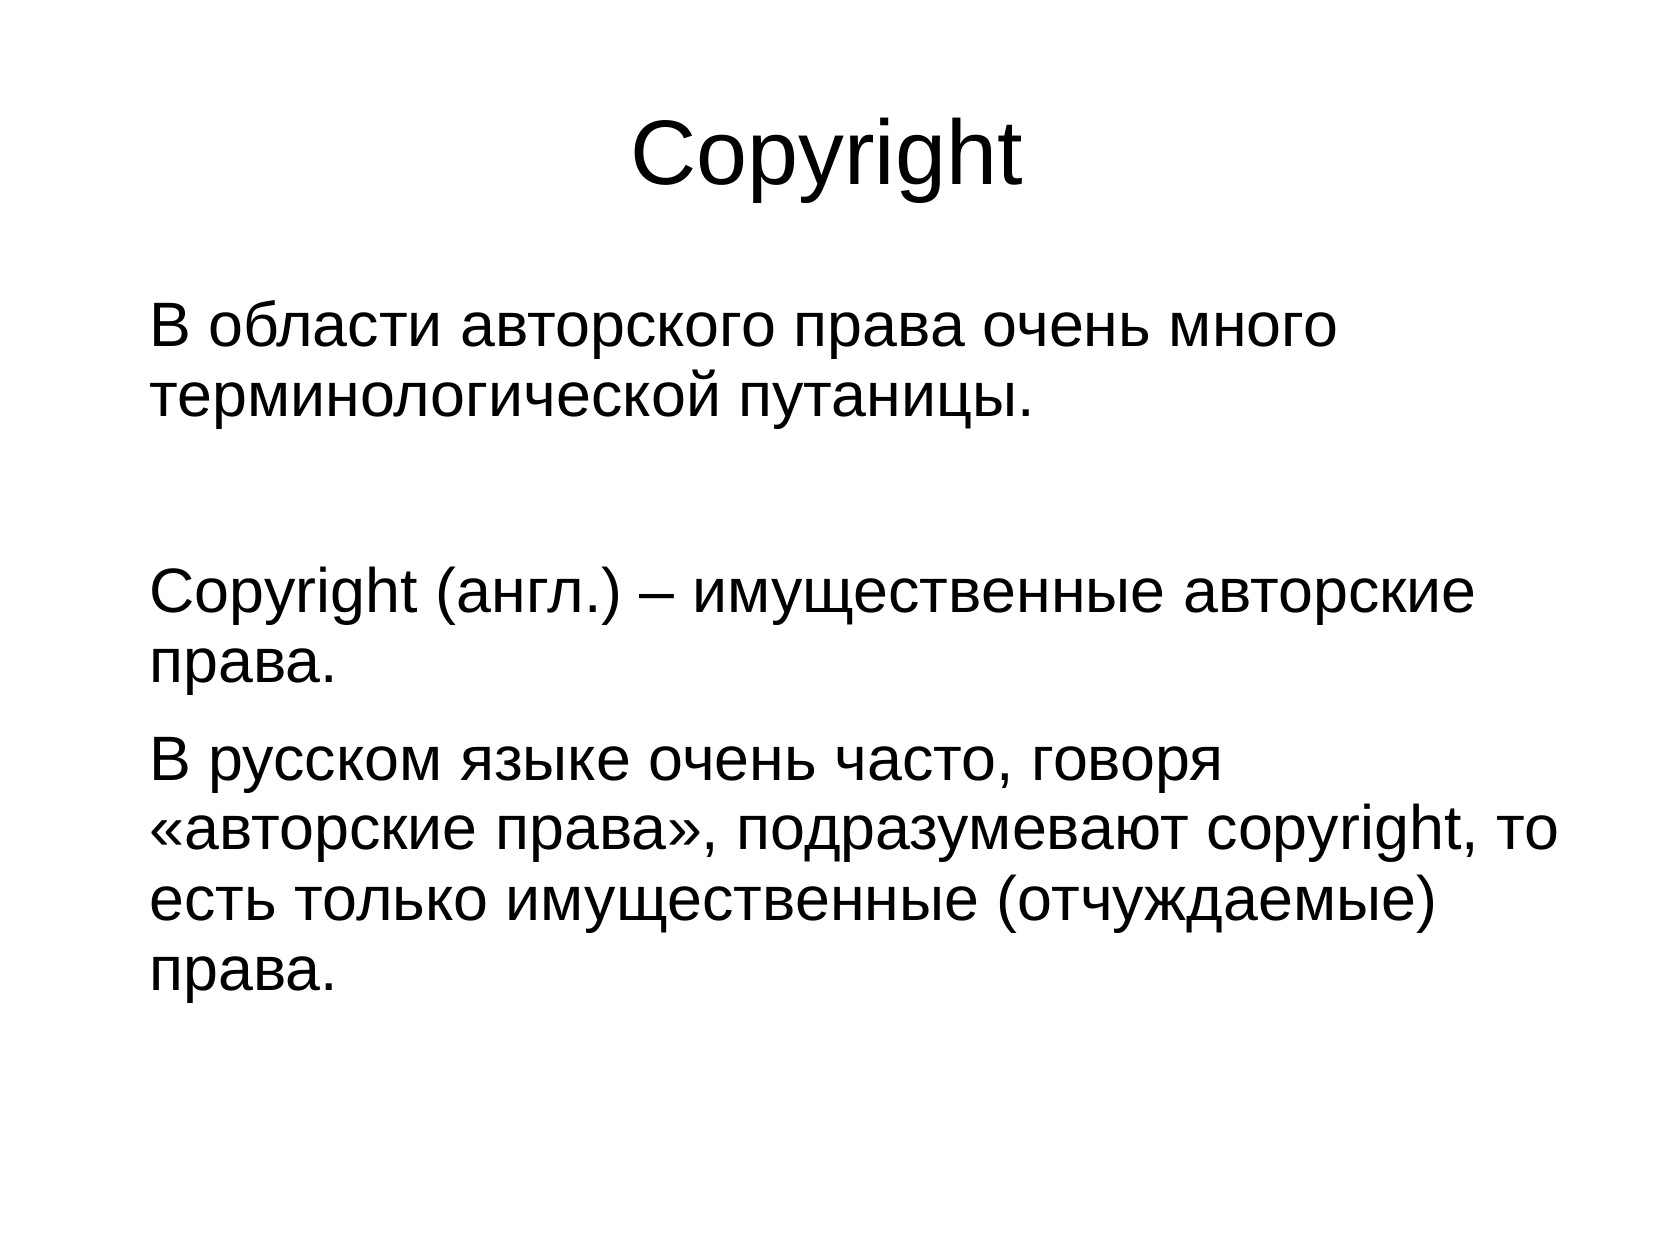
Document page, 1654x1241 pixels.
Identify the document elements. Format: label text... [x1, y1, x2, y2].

list В области авторского права очень много терминологической путаницы. Copyright (англ.) – имущественные авторские права. В русском языке очень часто, говоря «авторские права», подразумевают copyright, то есть только имущественные (отчуждаемые) права. [82, 290, 1571, 1010]
title Copyright [82, 49, 1571, 257]
